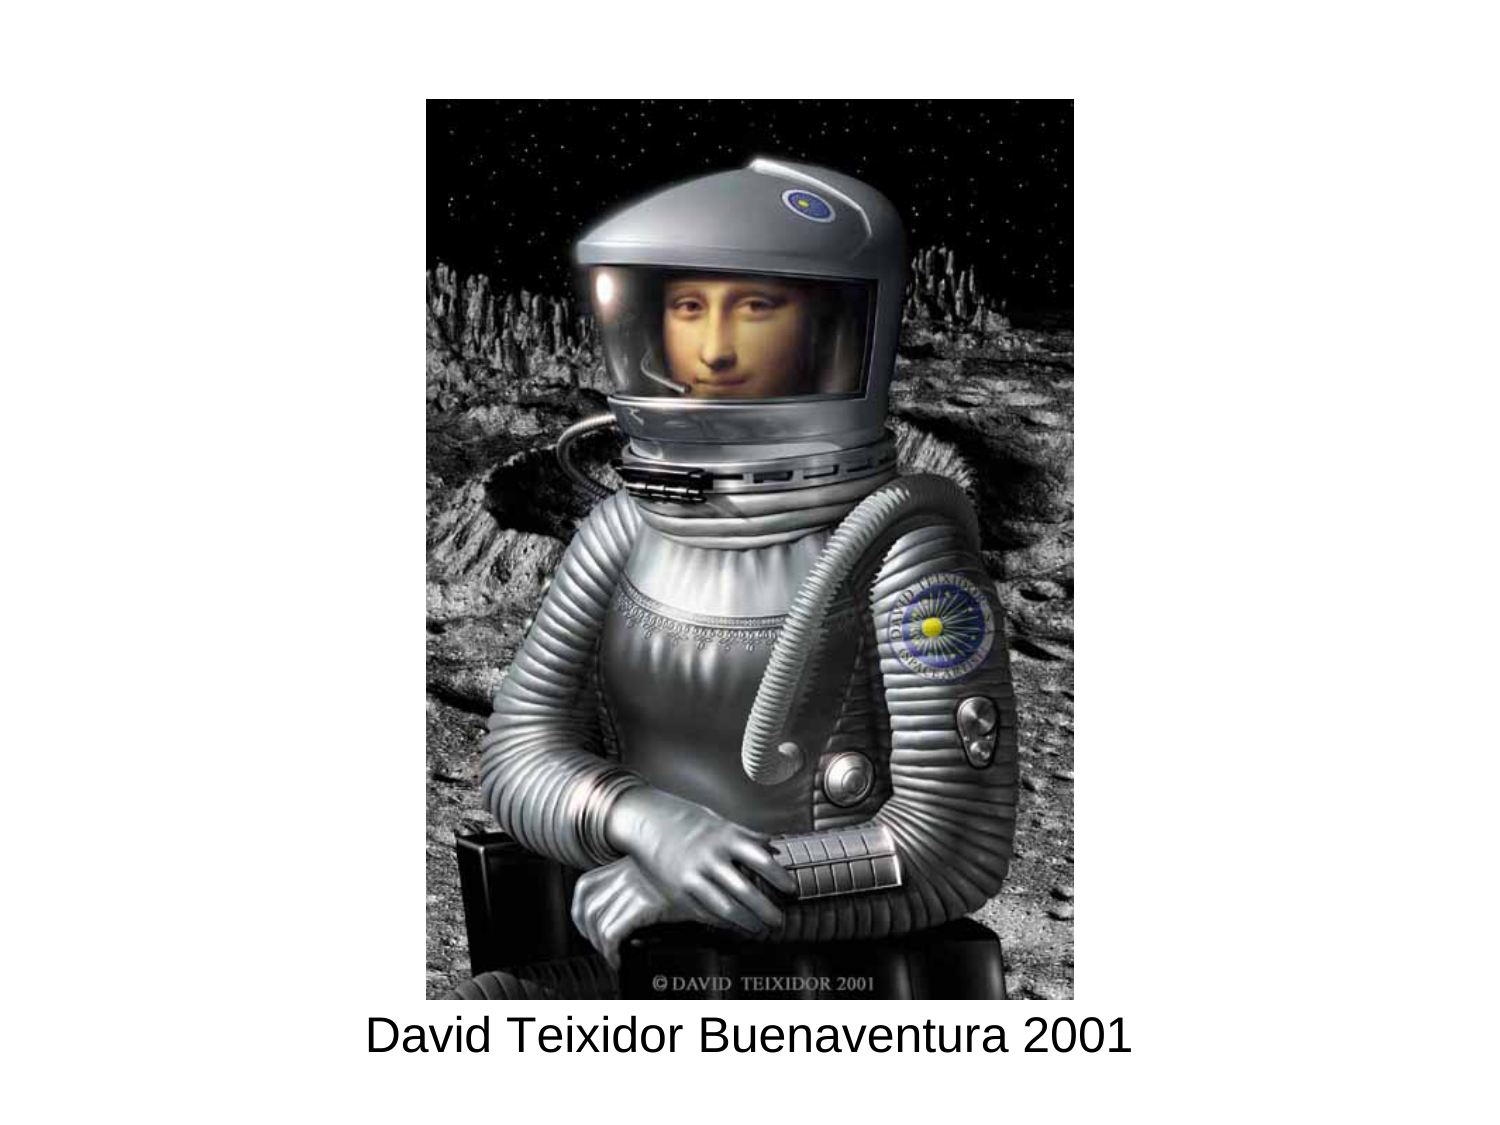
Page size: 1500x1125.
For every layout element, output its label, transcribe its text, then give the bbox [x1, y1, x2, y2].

text_box David Teixidor Buenaventura 2001 [350, 999, 1149, 1072]
picture [426, 99, 1074, 999]
